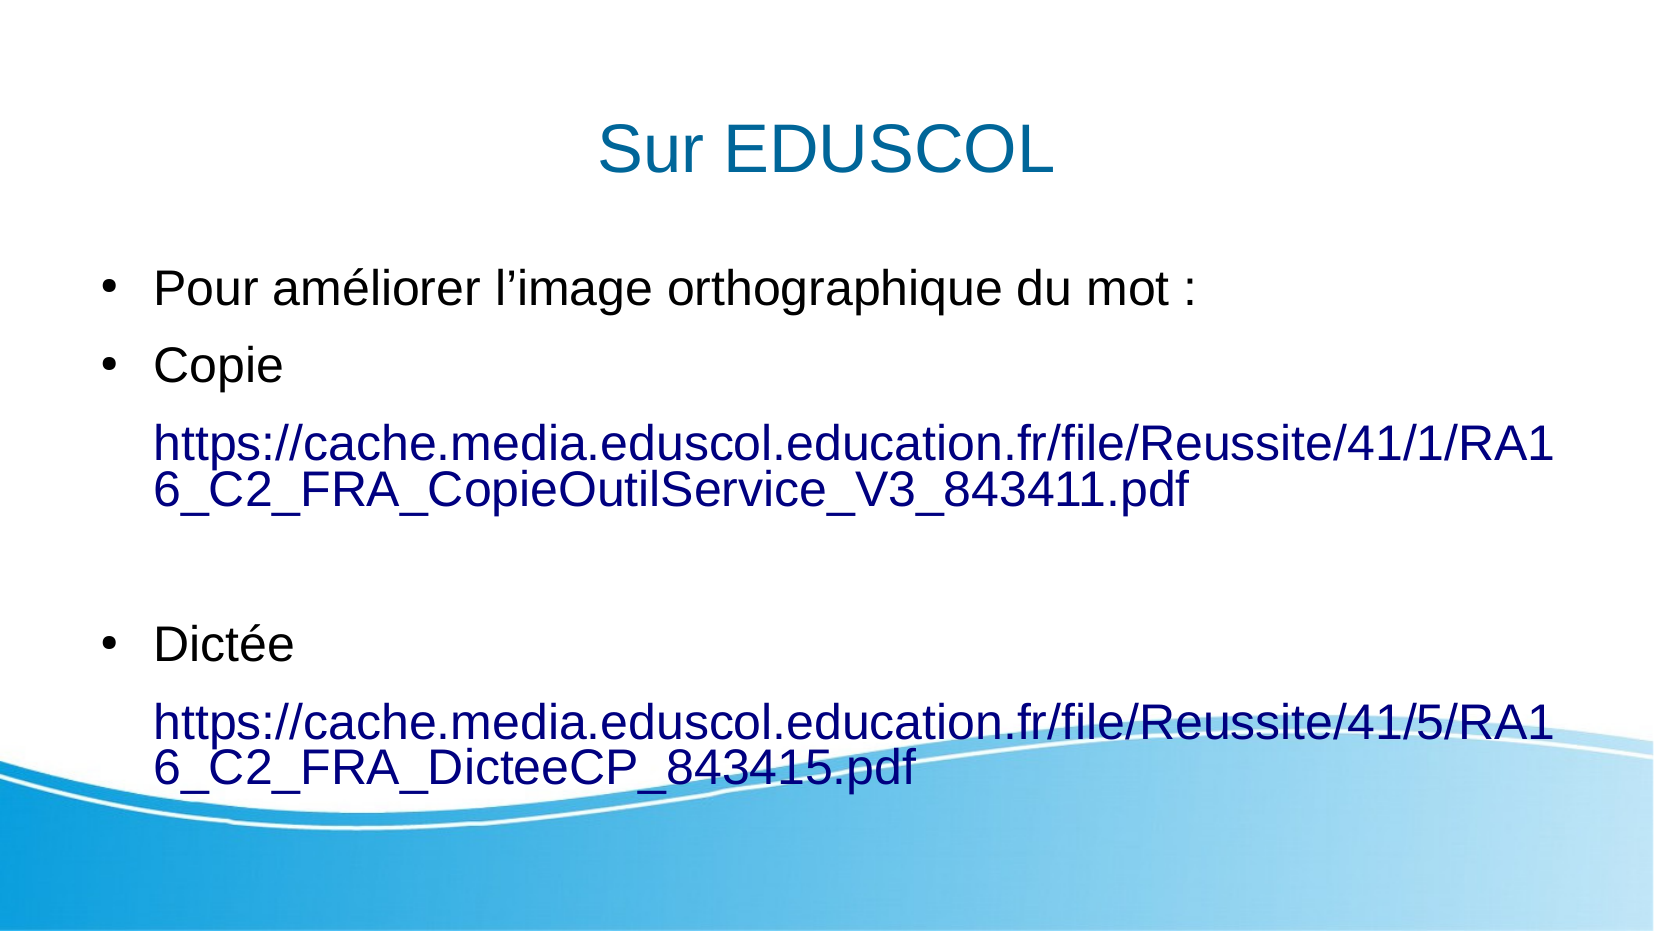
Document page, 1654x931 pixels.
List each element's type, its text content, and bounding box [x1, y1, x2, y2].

picture [0, 714, 1654, 931]
list Pour améliorer l’image orthographique du mot : Copie https://cache.media.eduscol.education.fr/file/Reussite/41/1/RA16_C2_FRA_CopieOutilService_V3_843411.pdf Dictée https://cache.media.eduscol.education.fr/file/Reussite/41/5/RA16_C2_FRA_DicteeCP_843415.pdf [82, 259, 1571, 778]
title Sur EDUSCOL [82, 70, 1571, 227]
